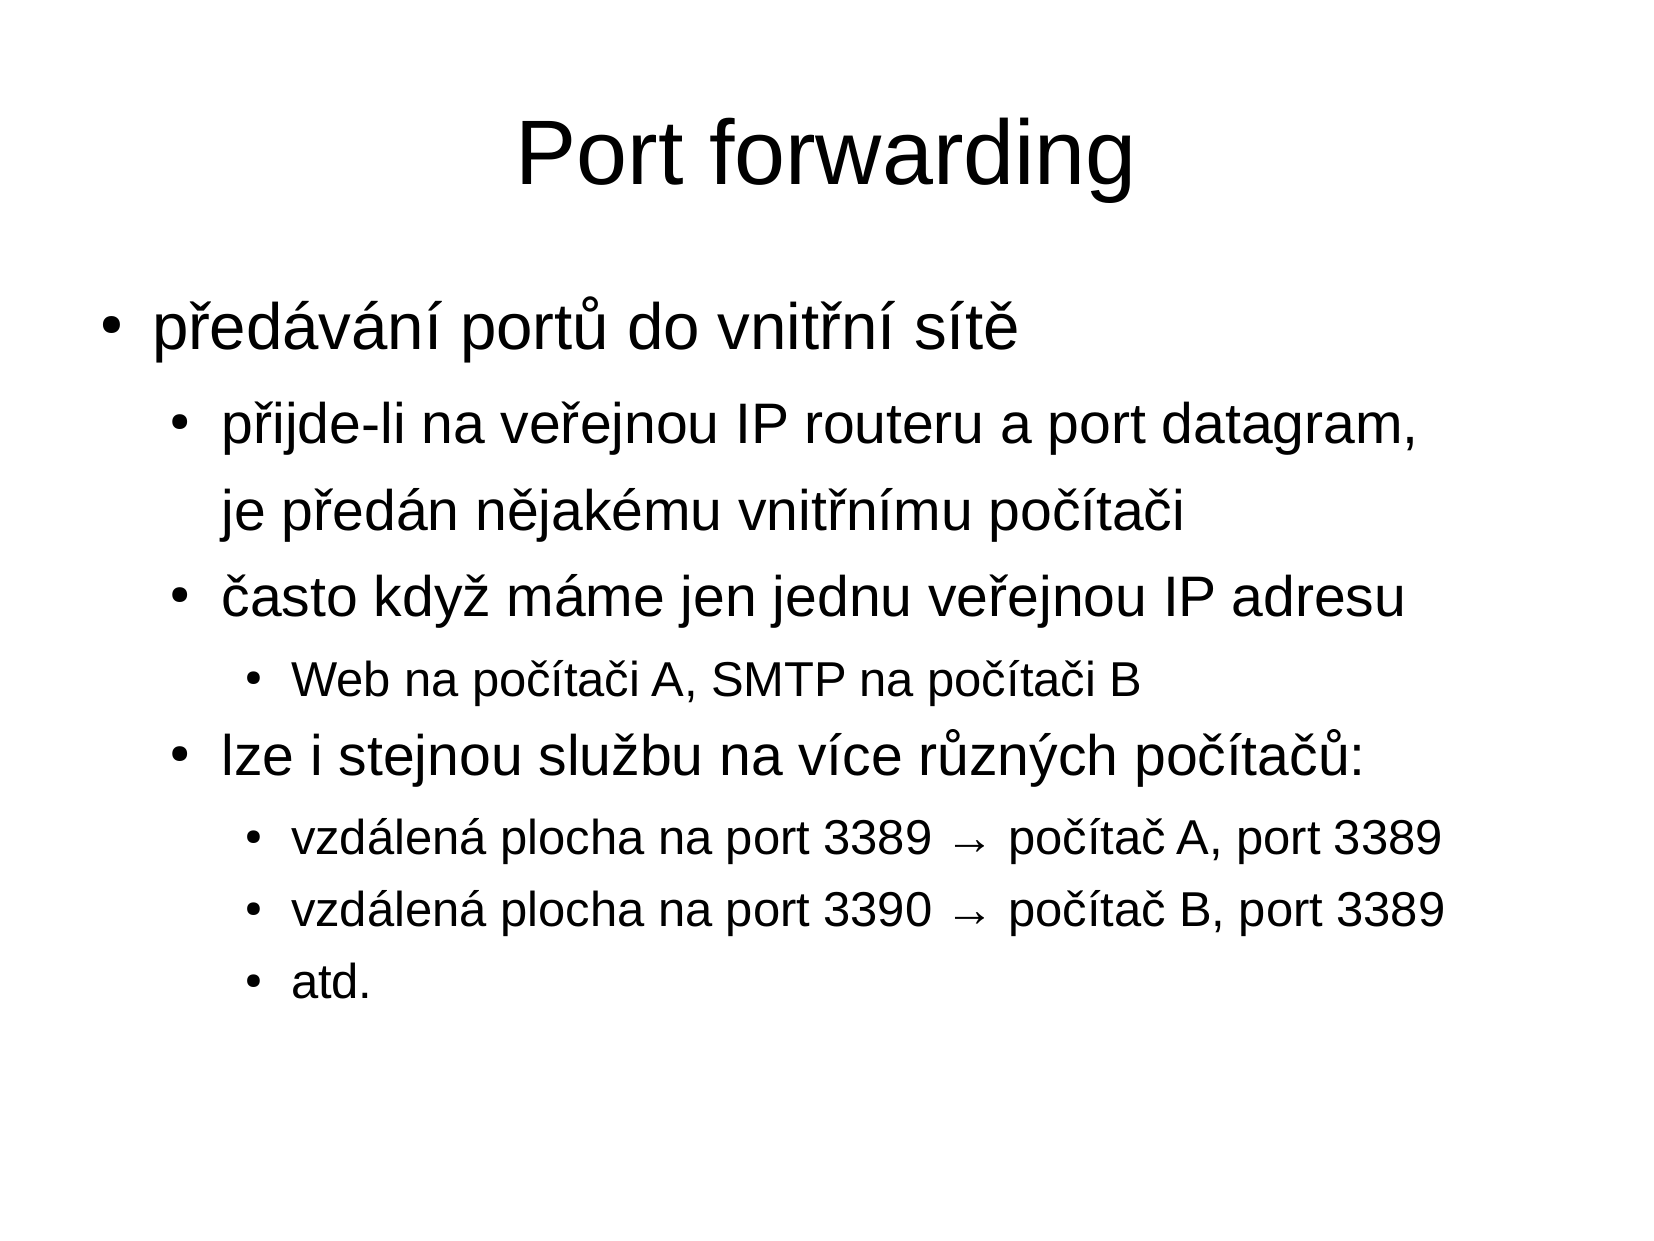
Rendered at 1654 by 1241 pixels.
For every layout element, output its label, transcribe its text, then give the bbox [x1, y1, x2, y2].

list předávání portů do vnitřní sítě přijde-li na veřejnou IP routeru a port datagram, je předán nějakému vnitřnímu počítači často když máme jen jednu veřejnou IP adresu Web na počítači A, SMTP na počítači B lze i stejnou službu na více různých počítačů: vzdálená plocha na port 3389 → počítač A, port 3389 vzdálená plocha na port 3390 → počítač B, port 3389 atd. [82, 290, 1571, 1010]
title Port forwarding [82, 49, 1571, 257]
